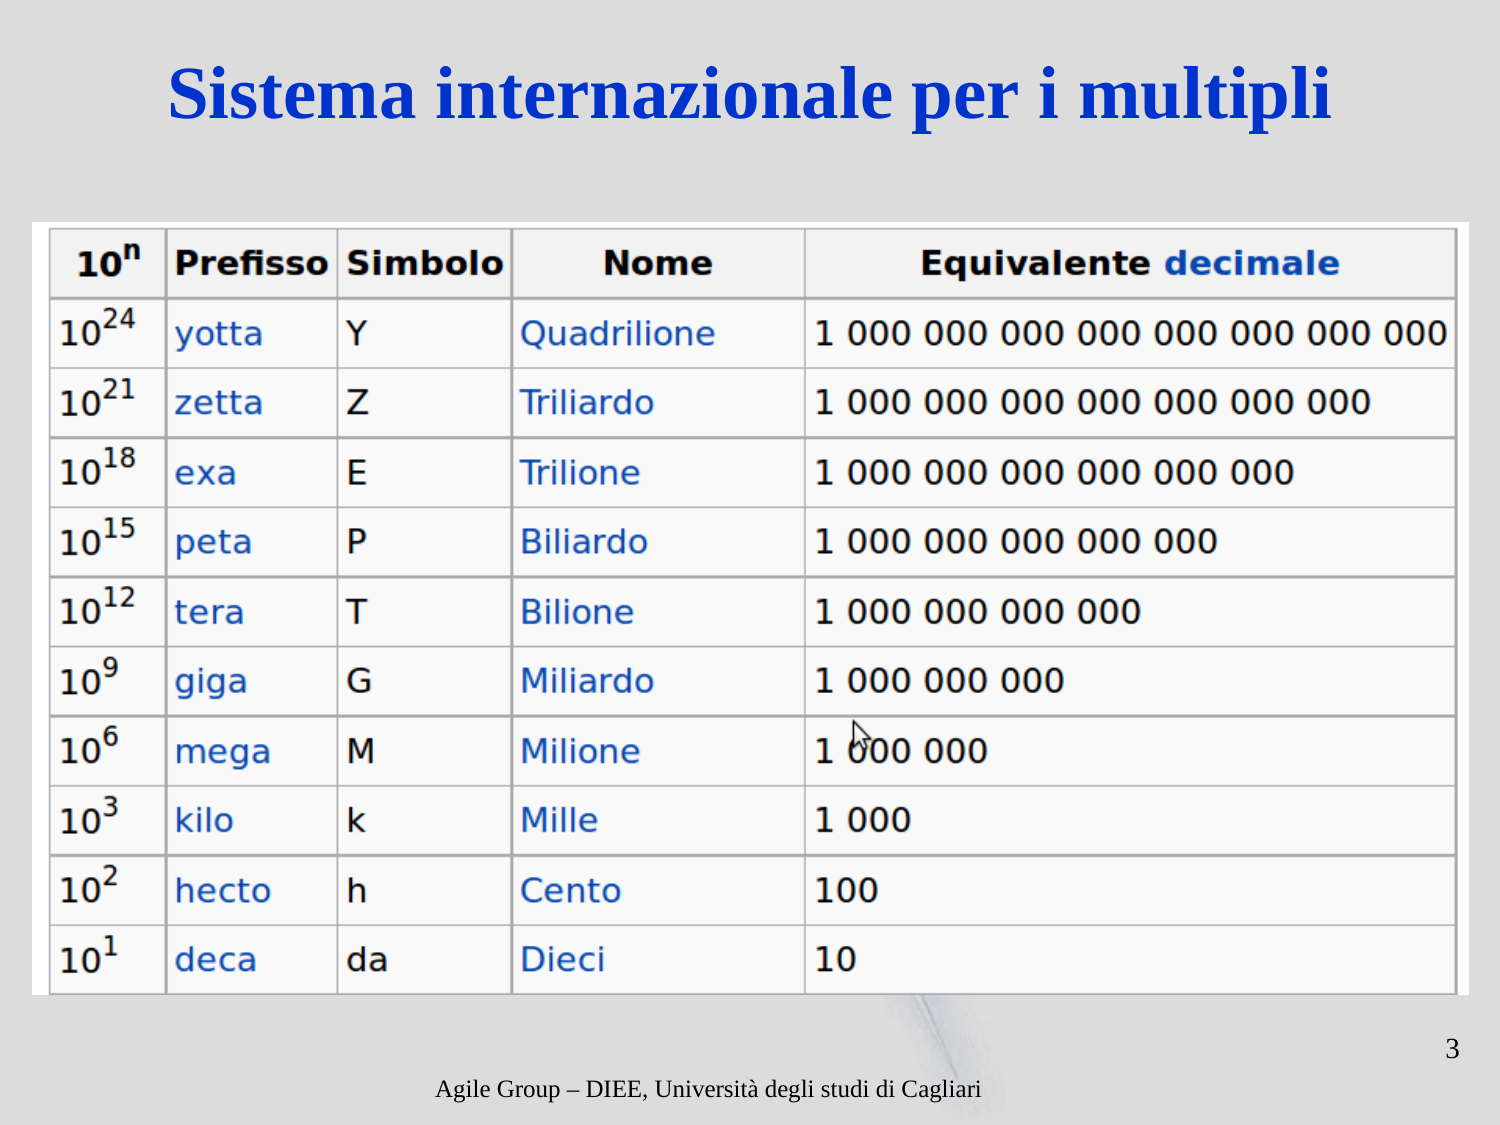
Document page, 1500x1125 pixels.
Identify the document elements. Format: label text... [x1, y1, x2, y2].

picture [0, 0, 1500, 1125]
title Sistema internazionale per i multipli [112, 12, 1388, 175]
